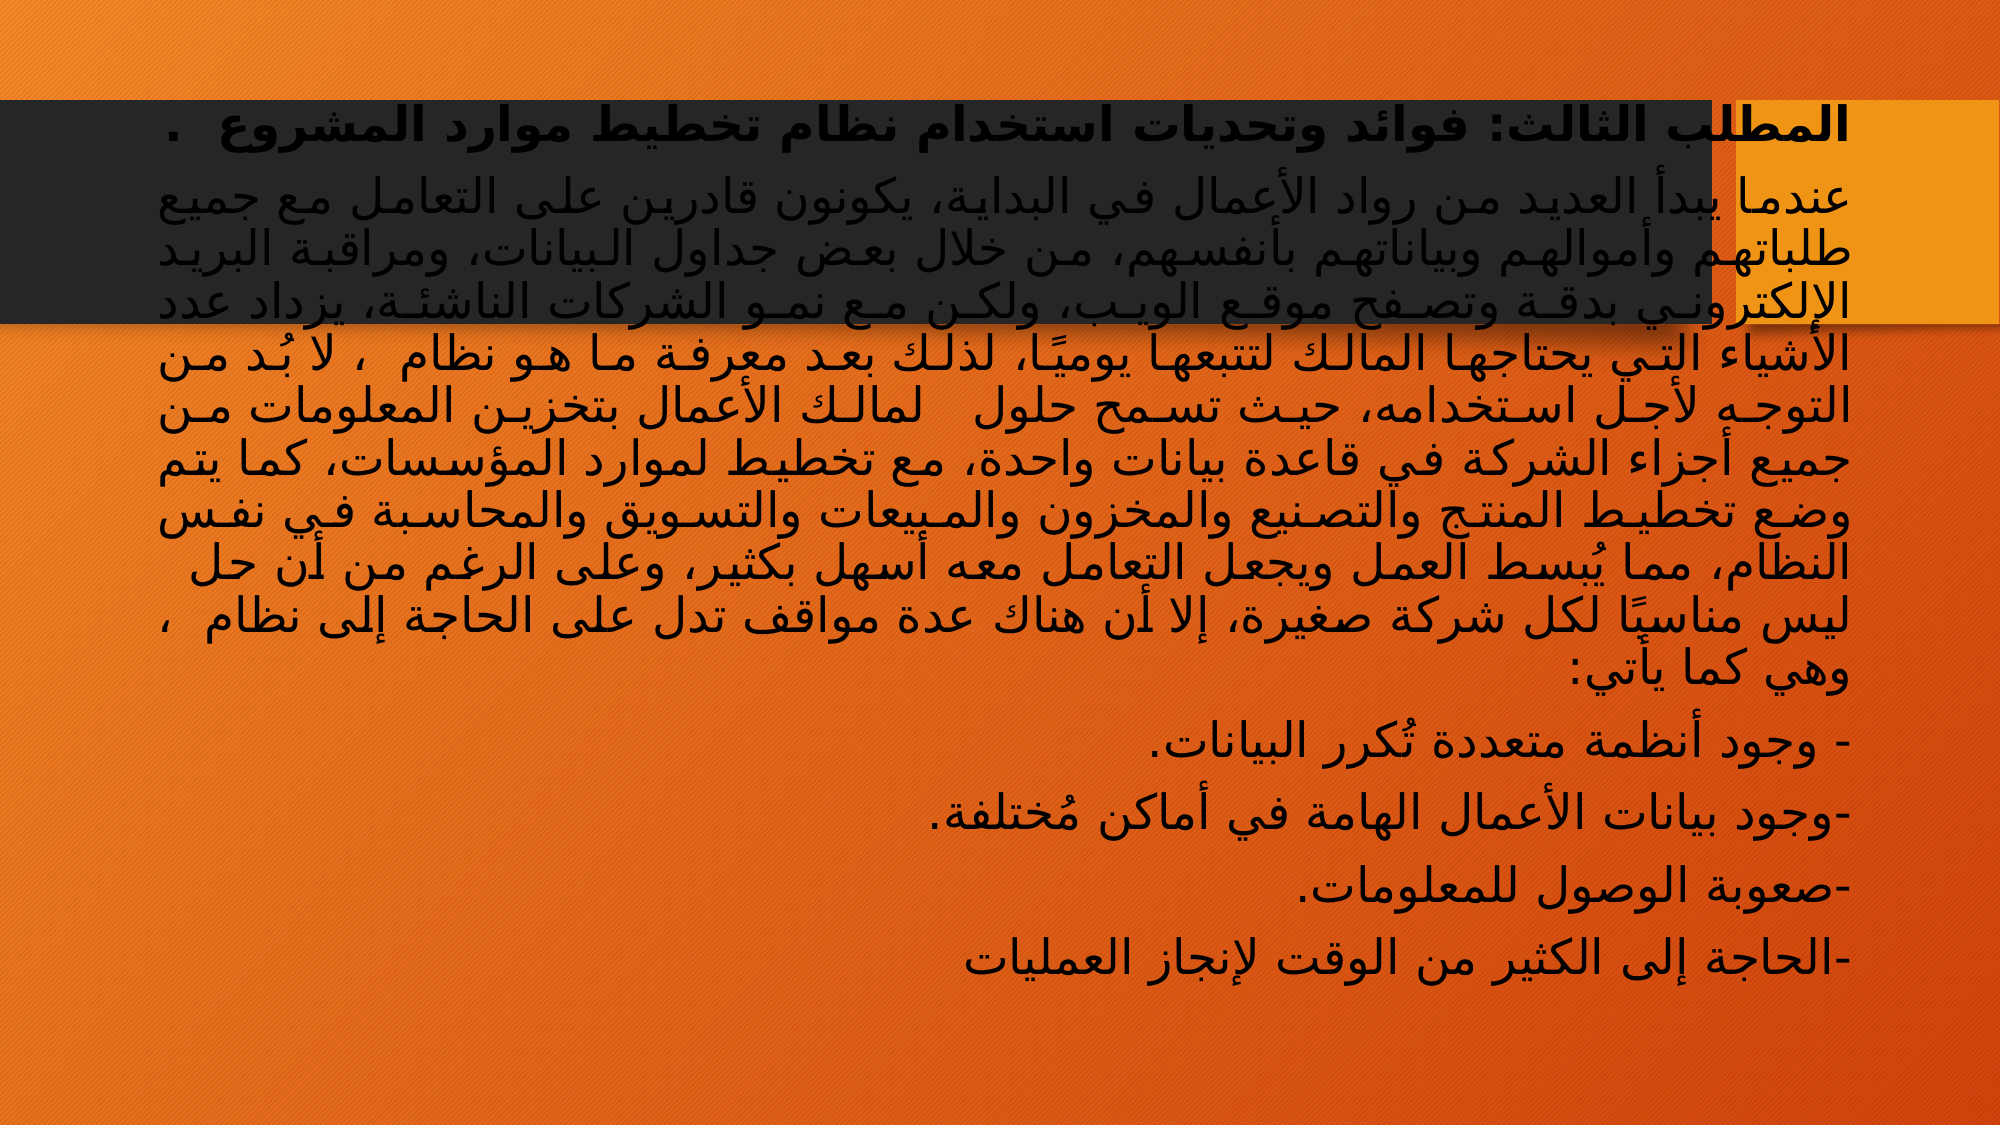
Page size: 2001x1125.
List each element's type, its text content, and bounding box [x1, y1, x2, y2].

list المطلب الثالث: فوائد وتحديات استخدام نظام تخطيط موارد المشروع . عندما يبدأ العديد من رواد الأعمال في البداية، يكونون قادرين على التعامل مع جميع طلباتهم وأموالهم وبياناتهم بأنفسهم، من خلال بعض جداول البيانات، ومراقبة البريد الإلكتروني بدقة وتصفح موقع الويب، ولكن مع نمو الشركات الناشئة، يزداد عدد الأشياء التي يحتاجها المالك لتتبعها يوميًا، لذلك بعد معرفة ما هو نظام ، لا بُد من التوجه لأجل استخدامه، حيث تسمح حلول لمالك الأعمال بتخزين المعلومات من جميع أجزاء الشركة في قاعدة بيانات واحدة، مع تخطيط لموارد المؤسسات، كما يتم وضع تخطيط المنتج والتصنيع والمخزون والمبيعات والتسويق والمحاسبة في نفس النظام، مما يُبسط العمل ويجعل التعامل معه أسهل بكثير، وعلى الرغم من أن حل ليس مناسبًا لكل شركة صغيرة، إلا أن هناك عدة مواقف تدل على الحاجة إلى نظام ، وهي كما يأتي: - وجود أنظمة متعددة تُكرر البيانات. -وجود بيانات الأعمال الهامة في أماكن مُختلفة. -صعوبة الوصول للمعلومات. -الحاجة إلى الكثير من الوقت لإنجاز العمليات [142, 91, 1868, 1014]
